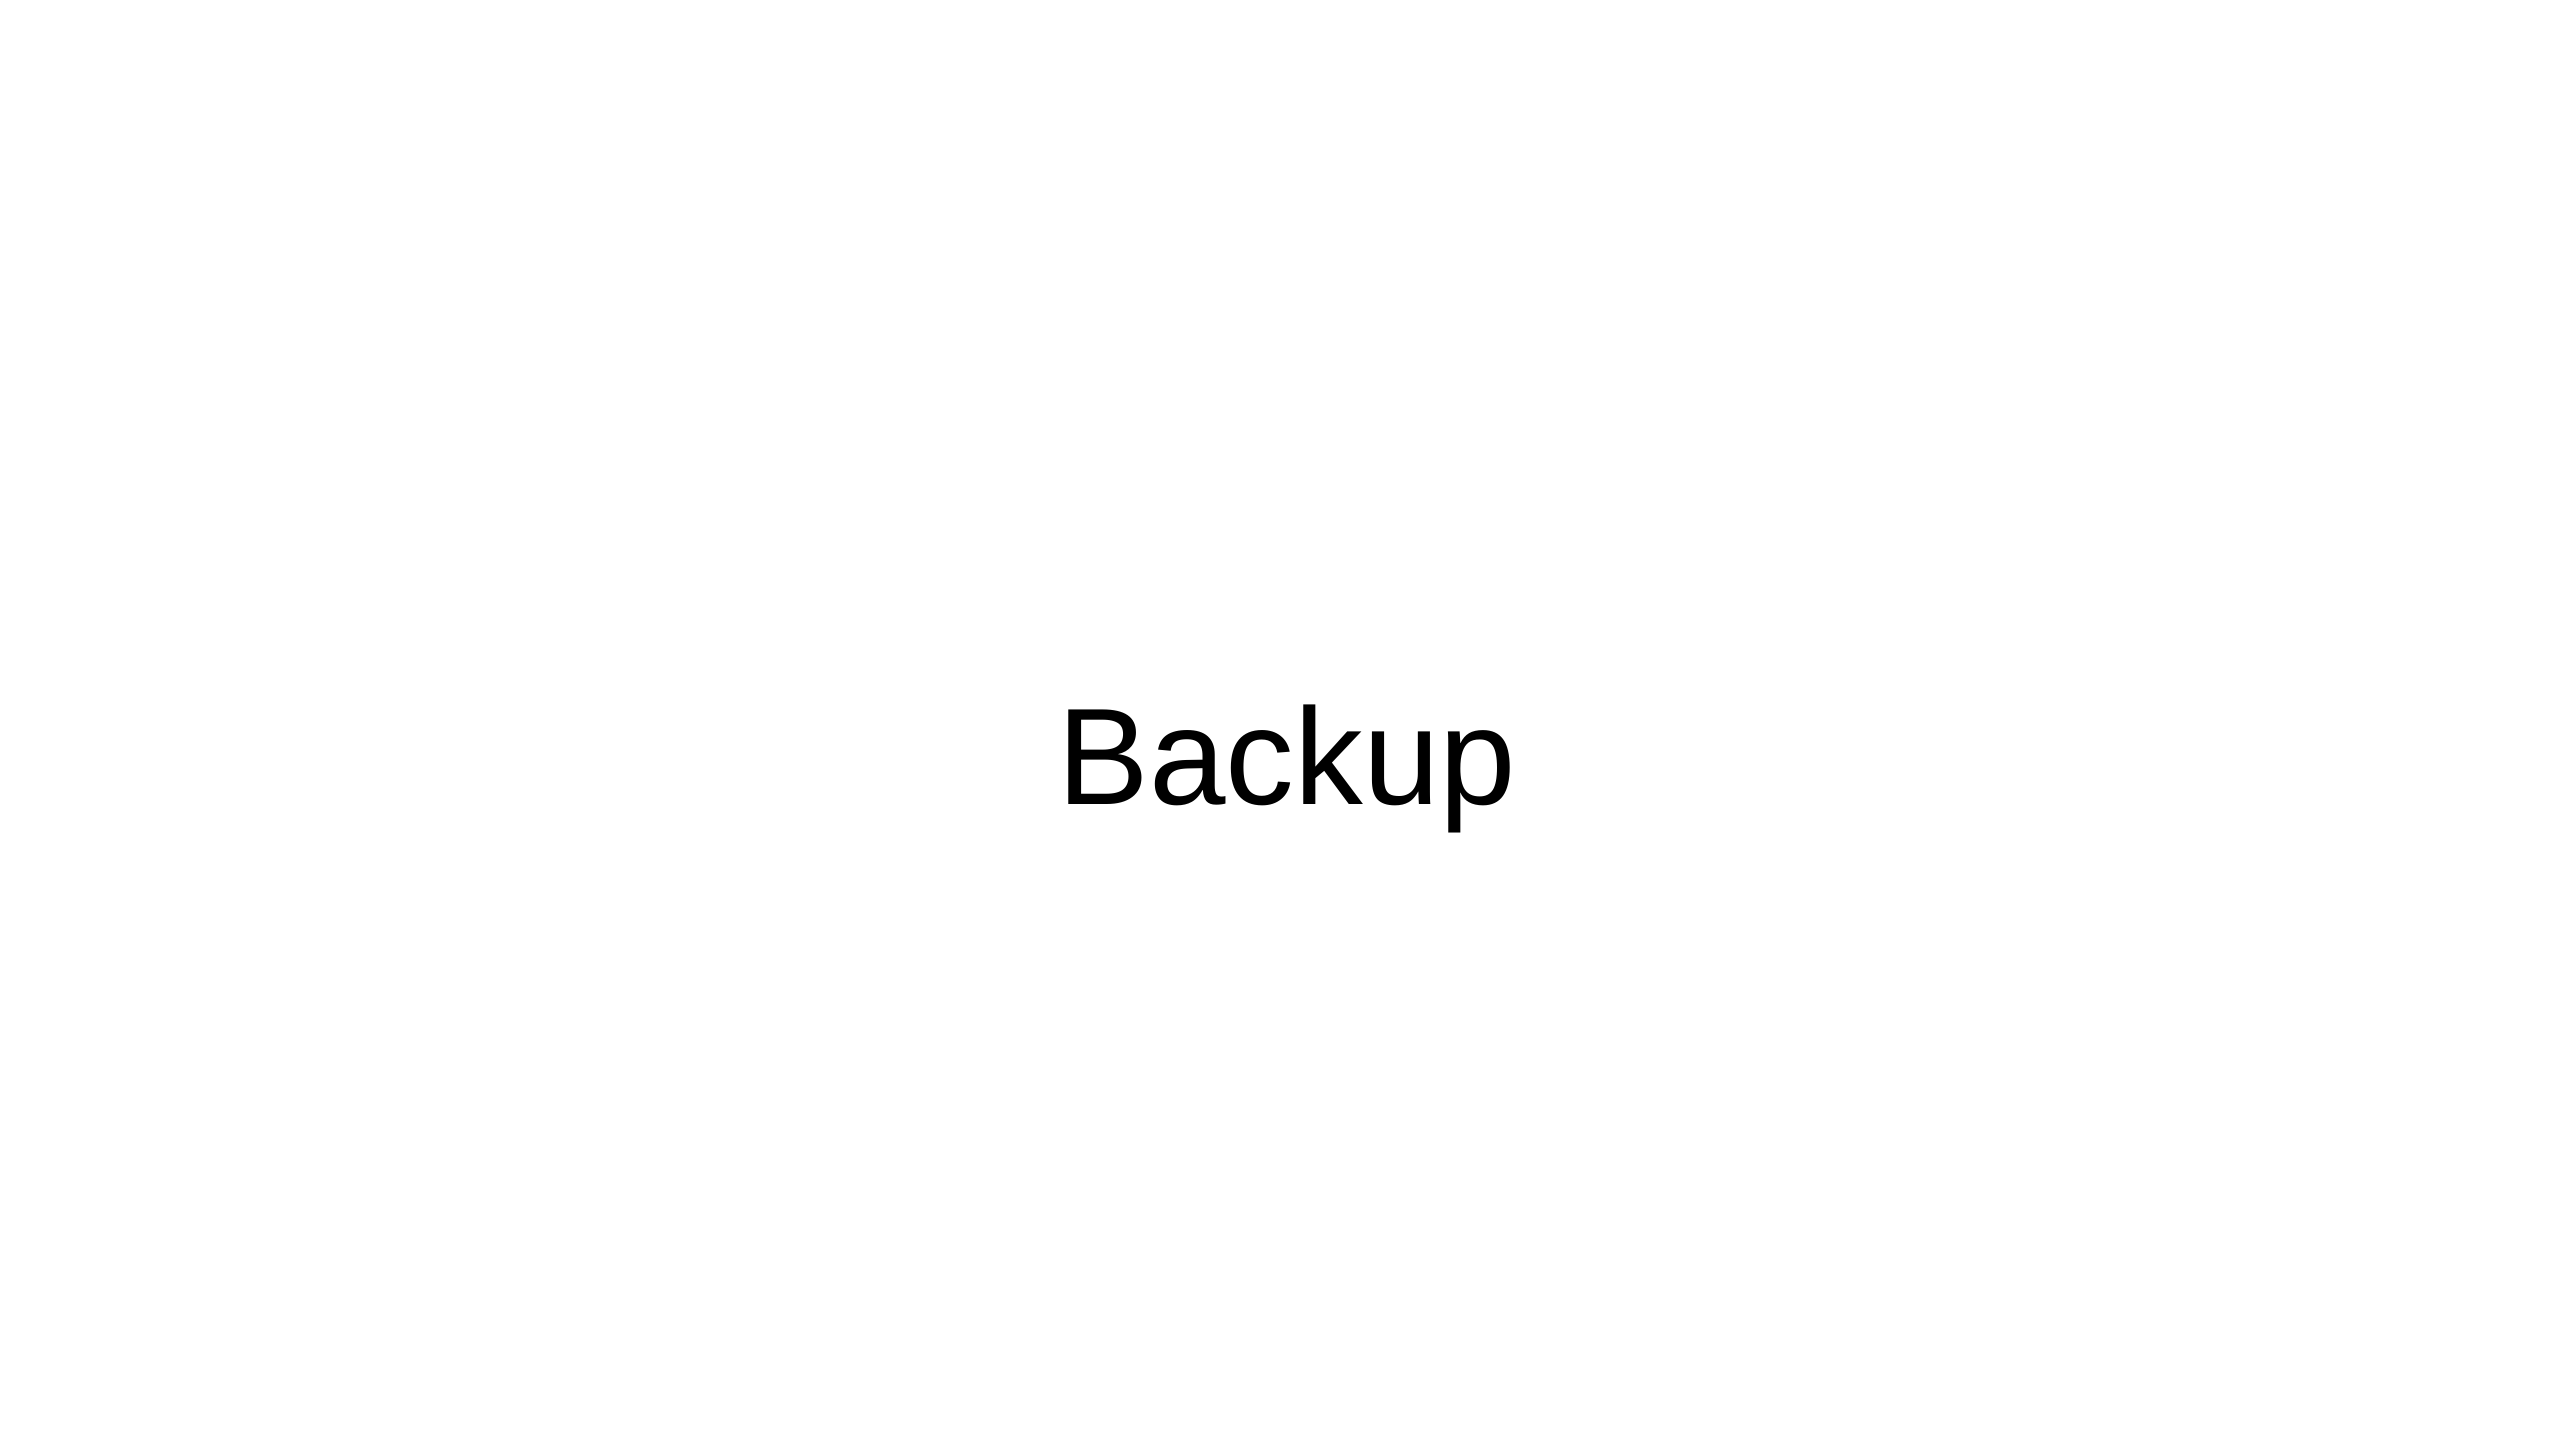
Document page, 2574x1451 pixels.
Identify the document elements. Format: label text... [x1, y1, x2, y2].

text_box Backup [1042, 660, 1532, 840]
